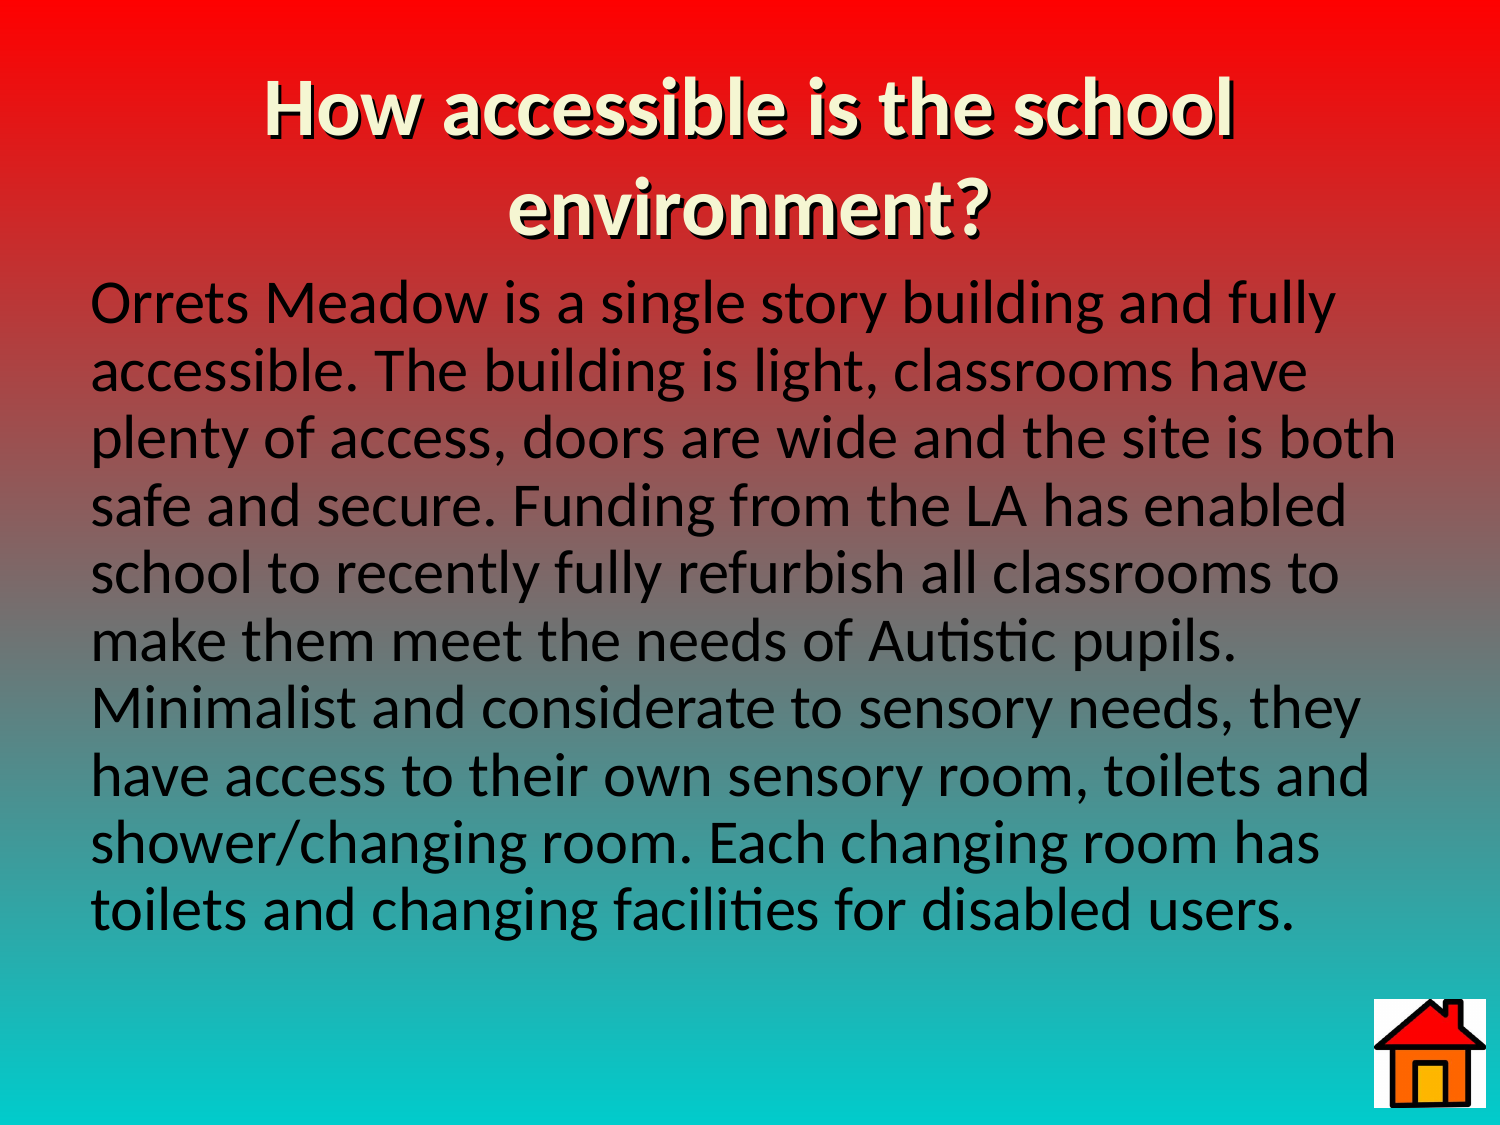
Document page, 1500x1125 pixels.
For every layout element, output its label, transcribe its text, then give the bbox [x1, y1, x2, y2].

picture [1374, 999, 1486, 1108]
list Orrets Meadow is a single story building and fully accessible. The building is light, classrooms have plenty of access, doors are wide and the site is both safe and secure. Funding from the LA has enabled school to recently fully refurbish all classrooms to make them meet the needs of Autistic pupils. Minimalist and considerate to sensory needs, they have access to their own sensory room, toilets and shower/changing room. Each changing room has toilets and changing facilities for disabled users. [75, 262, 1426, 1005]
title How accessible is the school environment? [75, 45, 1426, 233]
